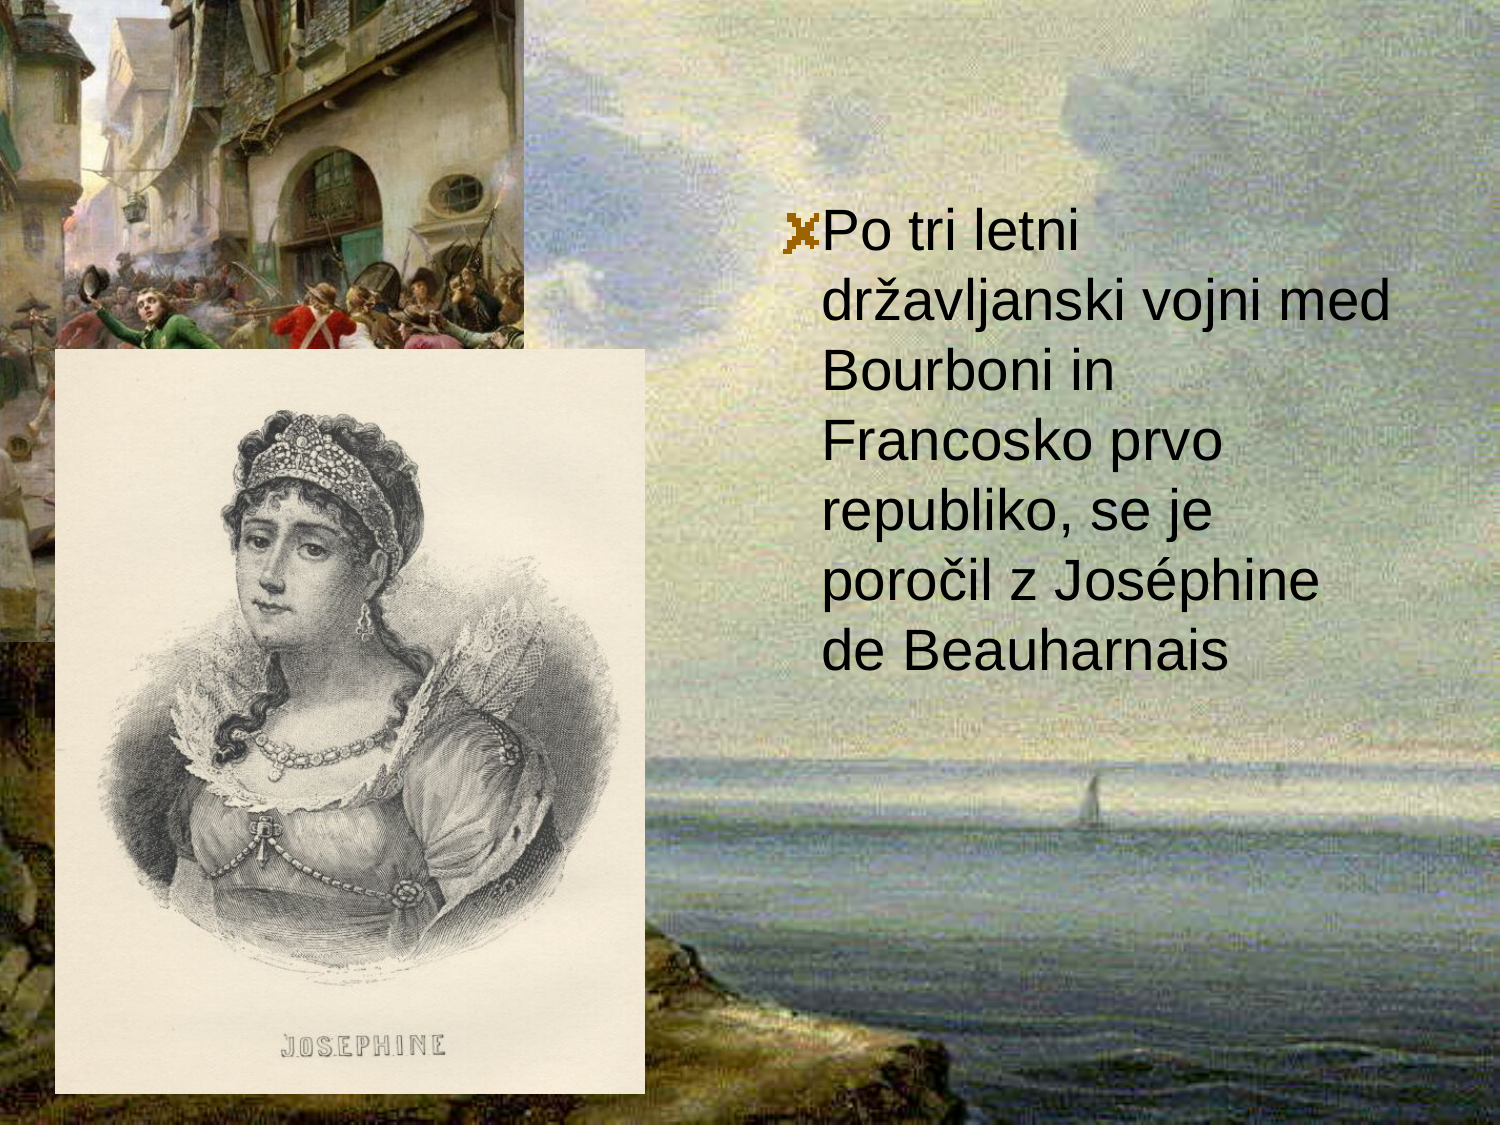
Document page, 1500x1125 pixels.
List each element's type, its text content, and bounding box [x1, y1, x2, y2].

picture [0, 0, 1500, 1125]
list Po tri letni državljanski vojni med Bourboni in Francosko prvo republiko, se je poročil z Joséphine de Beauharnais [750, 184, 1413, 927]
